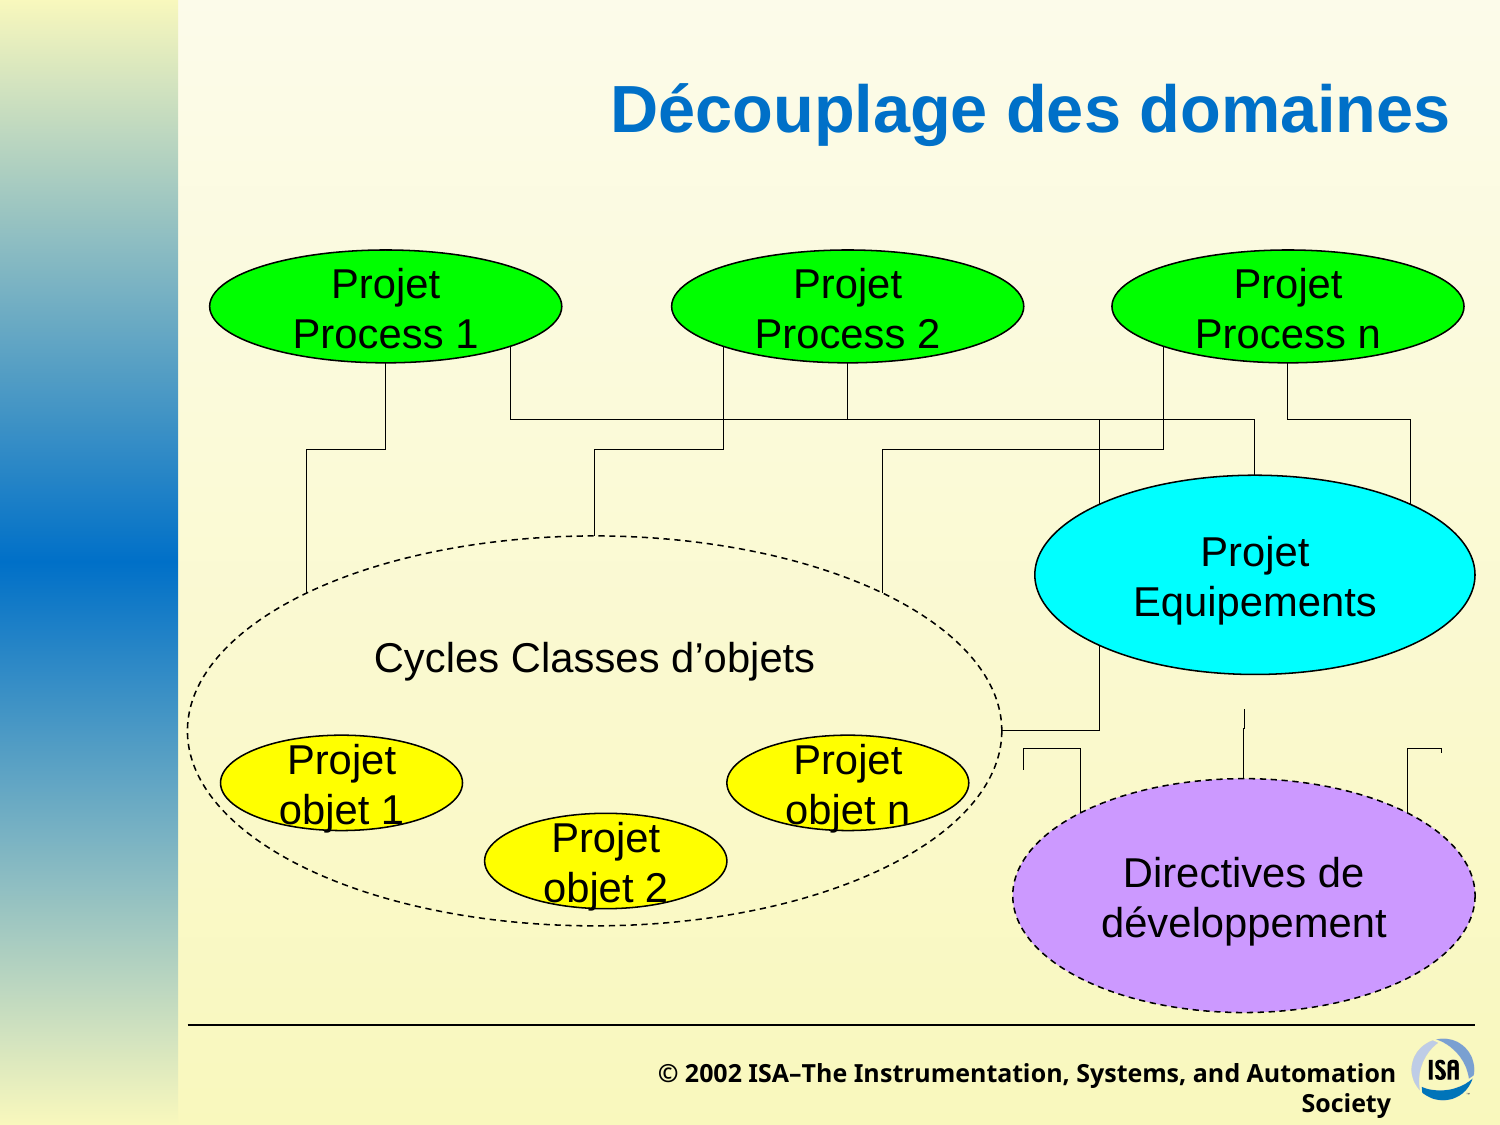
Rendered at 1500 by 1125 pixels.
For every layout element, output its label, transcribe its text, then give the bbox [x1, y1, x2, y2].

text_box Cycles Classes d’objets [187, 535, 1002, 926]
text_box Directives de développement [1012, 778, 1476, 1013]
text_box Projet Process n [1111, 249, 1465, 363]
text_box Projet Process 1 [209, 249, 562, 363]
text_box Projet objet n [726, 735, 969, 831]
text_box Projet objet 1 [220, 735, 463, 831]
text_box Projet Equipements [1034, 475, 1476, 675]
title Découplage des domaines [24, 12, 1466, 201]
text_box Projet objet 2 [484, 813, 727, 909]
text_box Projet Process 2 [671, 249, 1024, 363]
picture [1410, 1037, 1476, 1102]
